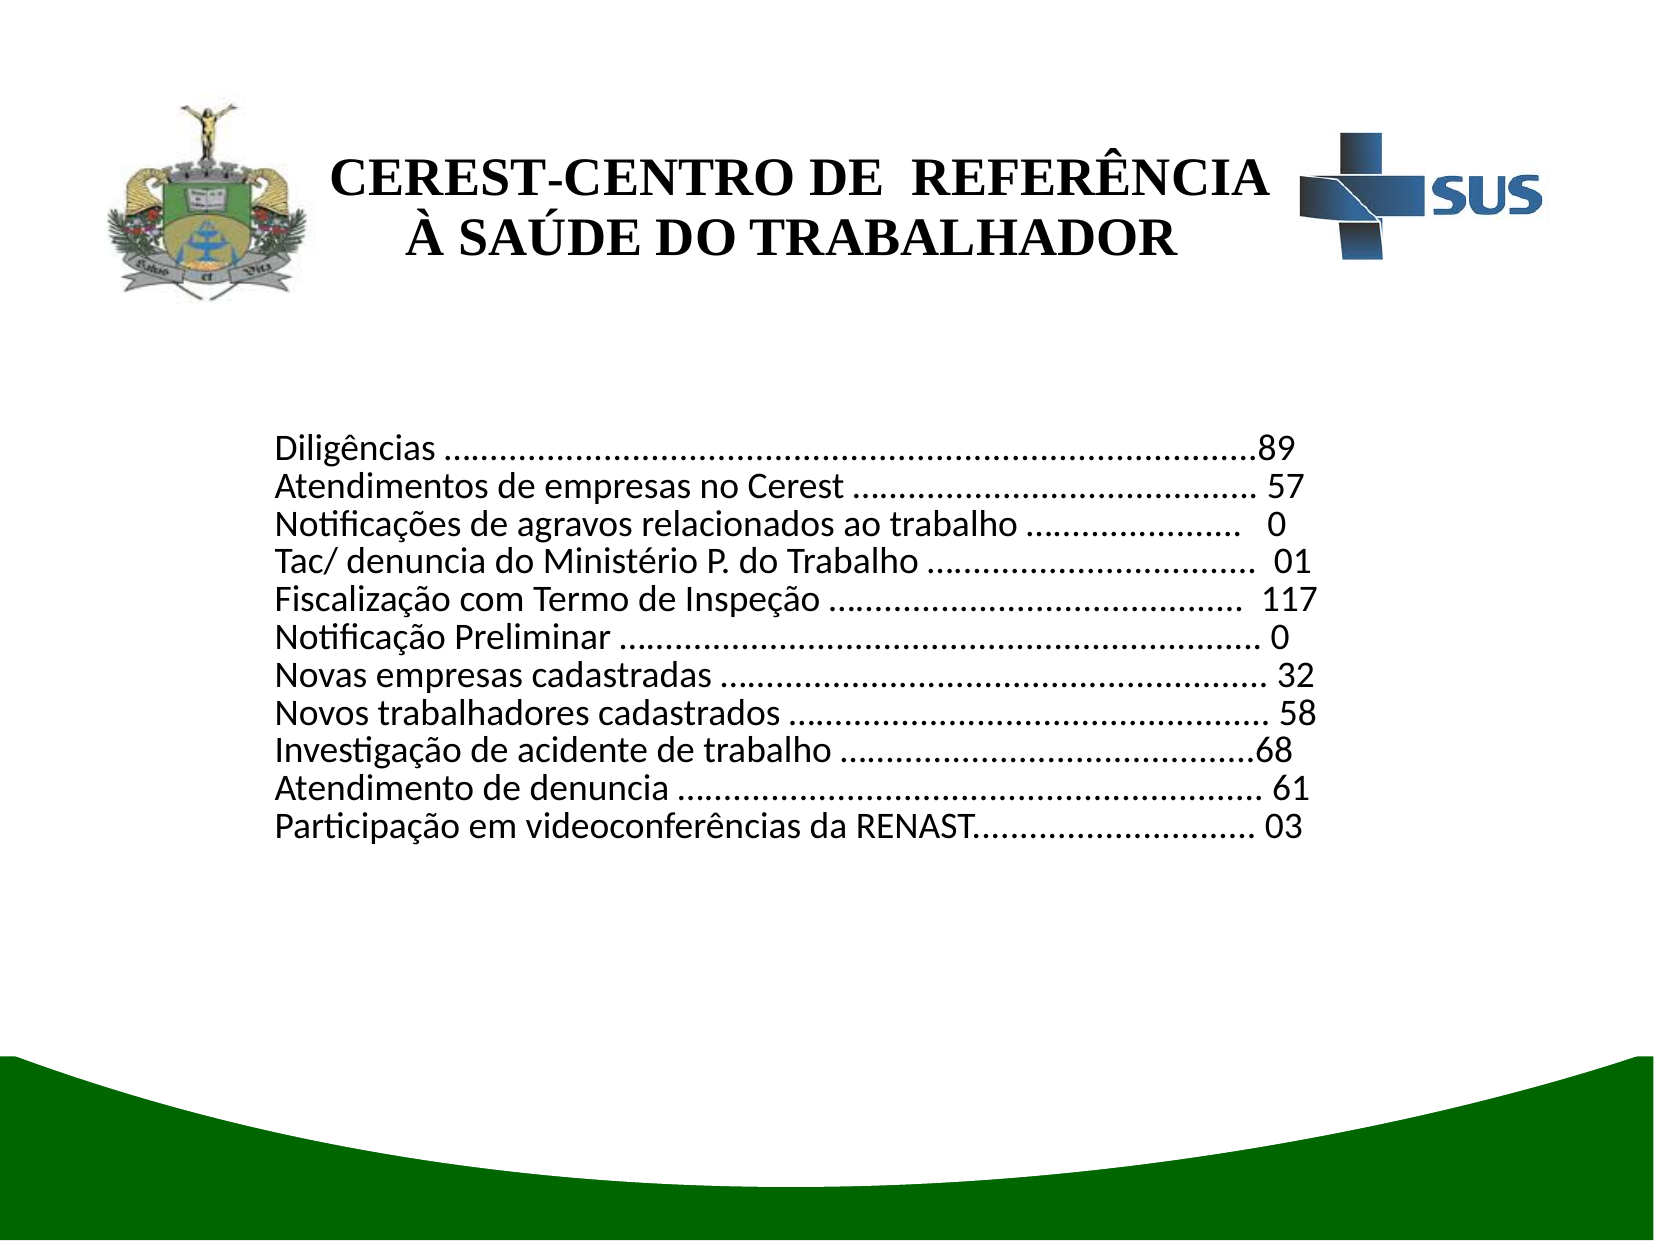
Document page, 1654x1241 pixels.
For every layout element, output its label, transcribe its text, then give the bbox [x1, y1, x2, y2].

text_box [0, 1050, 1654, 1241]
picture [1299, 132, 1549, 260]
picture [94, 94, 319, 319]
text_box CEREST-CENTRO DE REFERÊNCIA À SAÚDE DO TRABALHADOR [314, 139, 1300, 277]
text_box Diligências …...................................................................................89 Atendimentos de empresas no Cerest …........................................ 57 Notificações de agravos relacionados ao trabalho ….................... 0 Tac/ denuncia do Ministério P. do Trabalho …................................ 01 Fiscalização com Termo de Inspeção …......................................... 117 Notificação Preliminar …................................................................. 0 Novas empresas cadastradas …....................................................... 32 Novos trabalhadores cadastrados …................................................ 58 Investigação de acidente de trabalho ….........................................68 Atendimento de denuncia …........................................................... 61 Participação em videoconferências da RENAST.............................. 03 [259, 425, 1339, 990]
